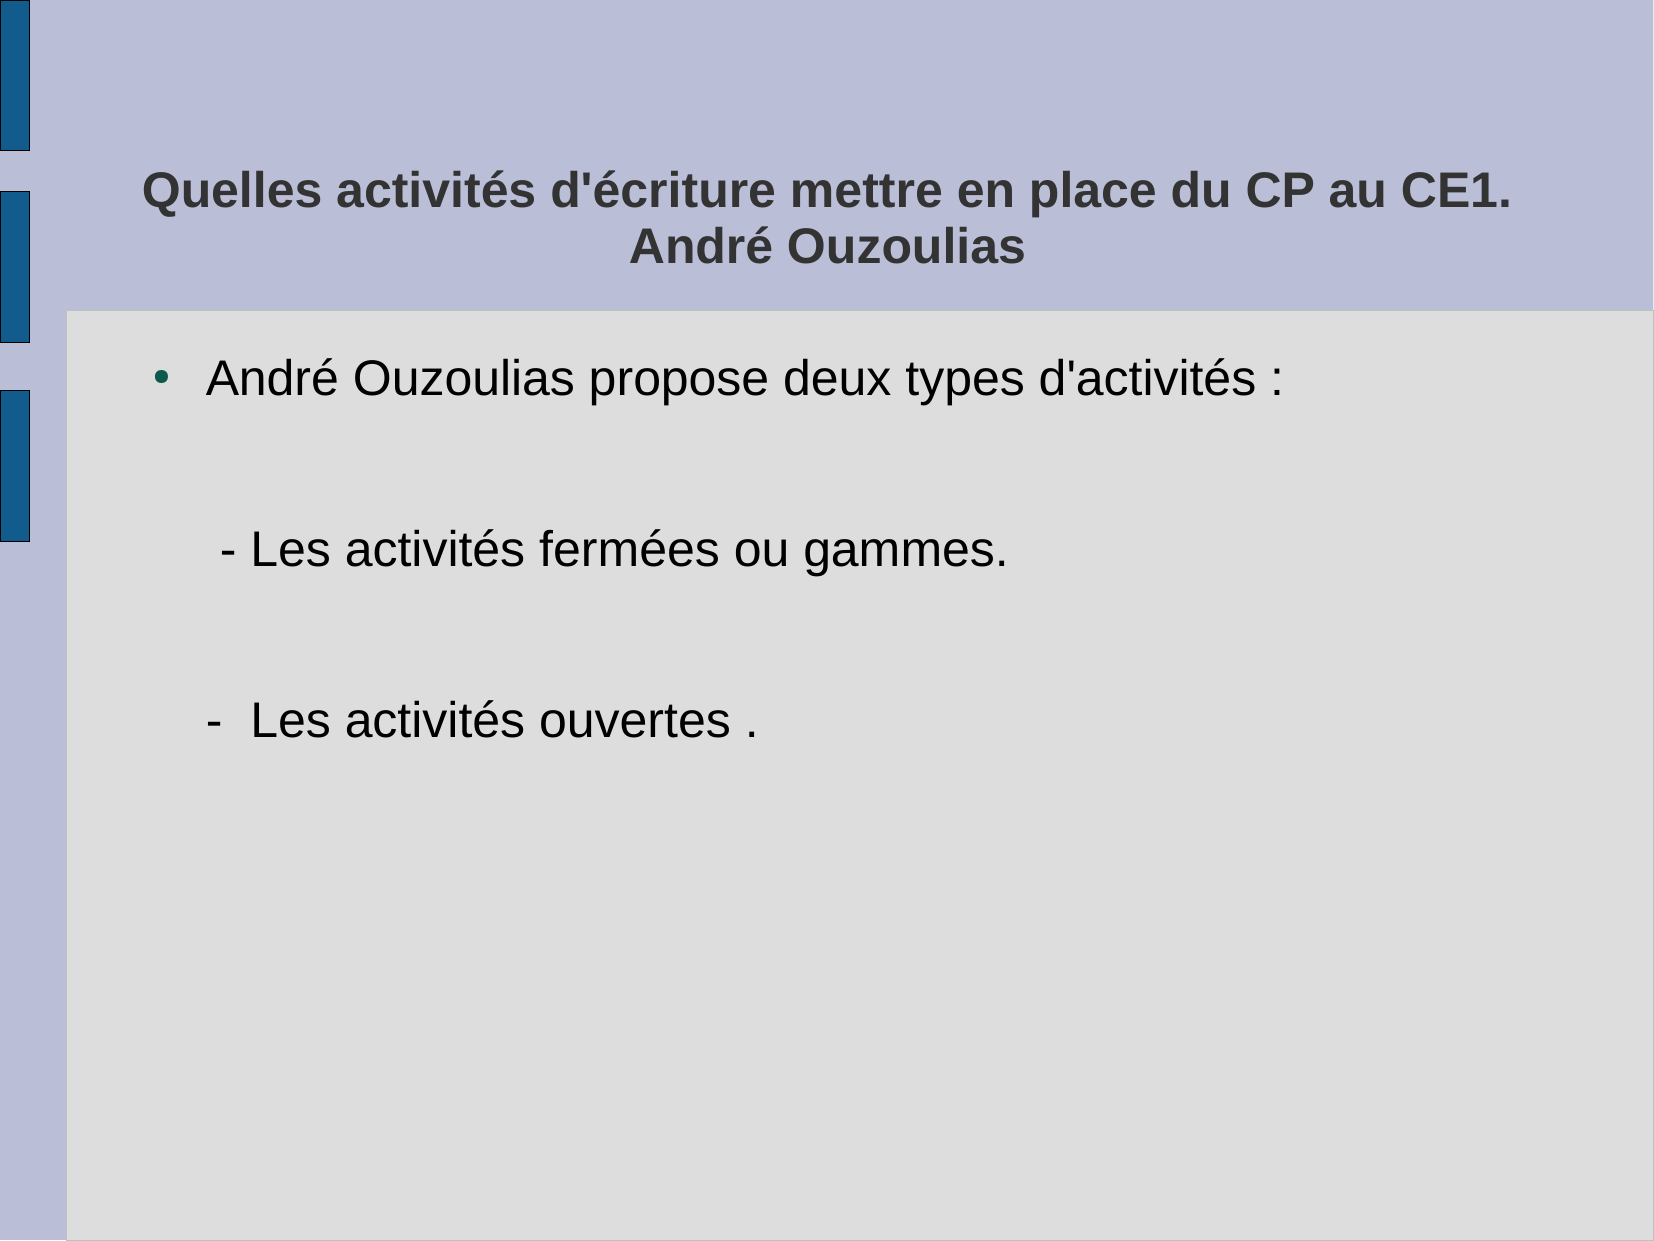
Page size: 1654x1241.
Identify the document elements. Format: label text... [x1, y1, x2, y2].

list André Ouzoulias propose deux types d'activités : - Les activités fermées ou gammes. - Les activités ouvertes . [134, 350, 1516, 1241]
title Quelles activités d'écriture mettre en place du CP au CE1. André Ouzoulias [121, 114, 1534, 322]
